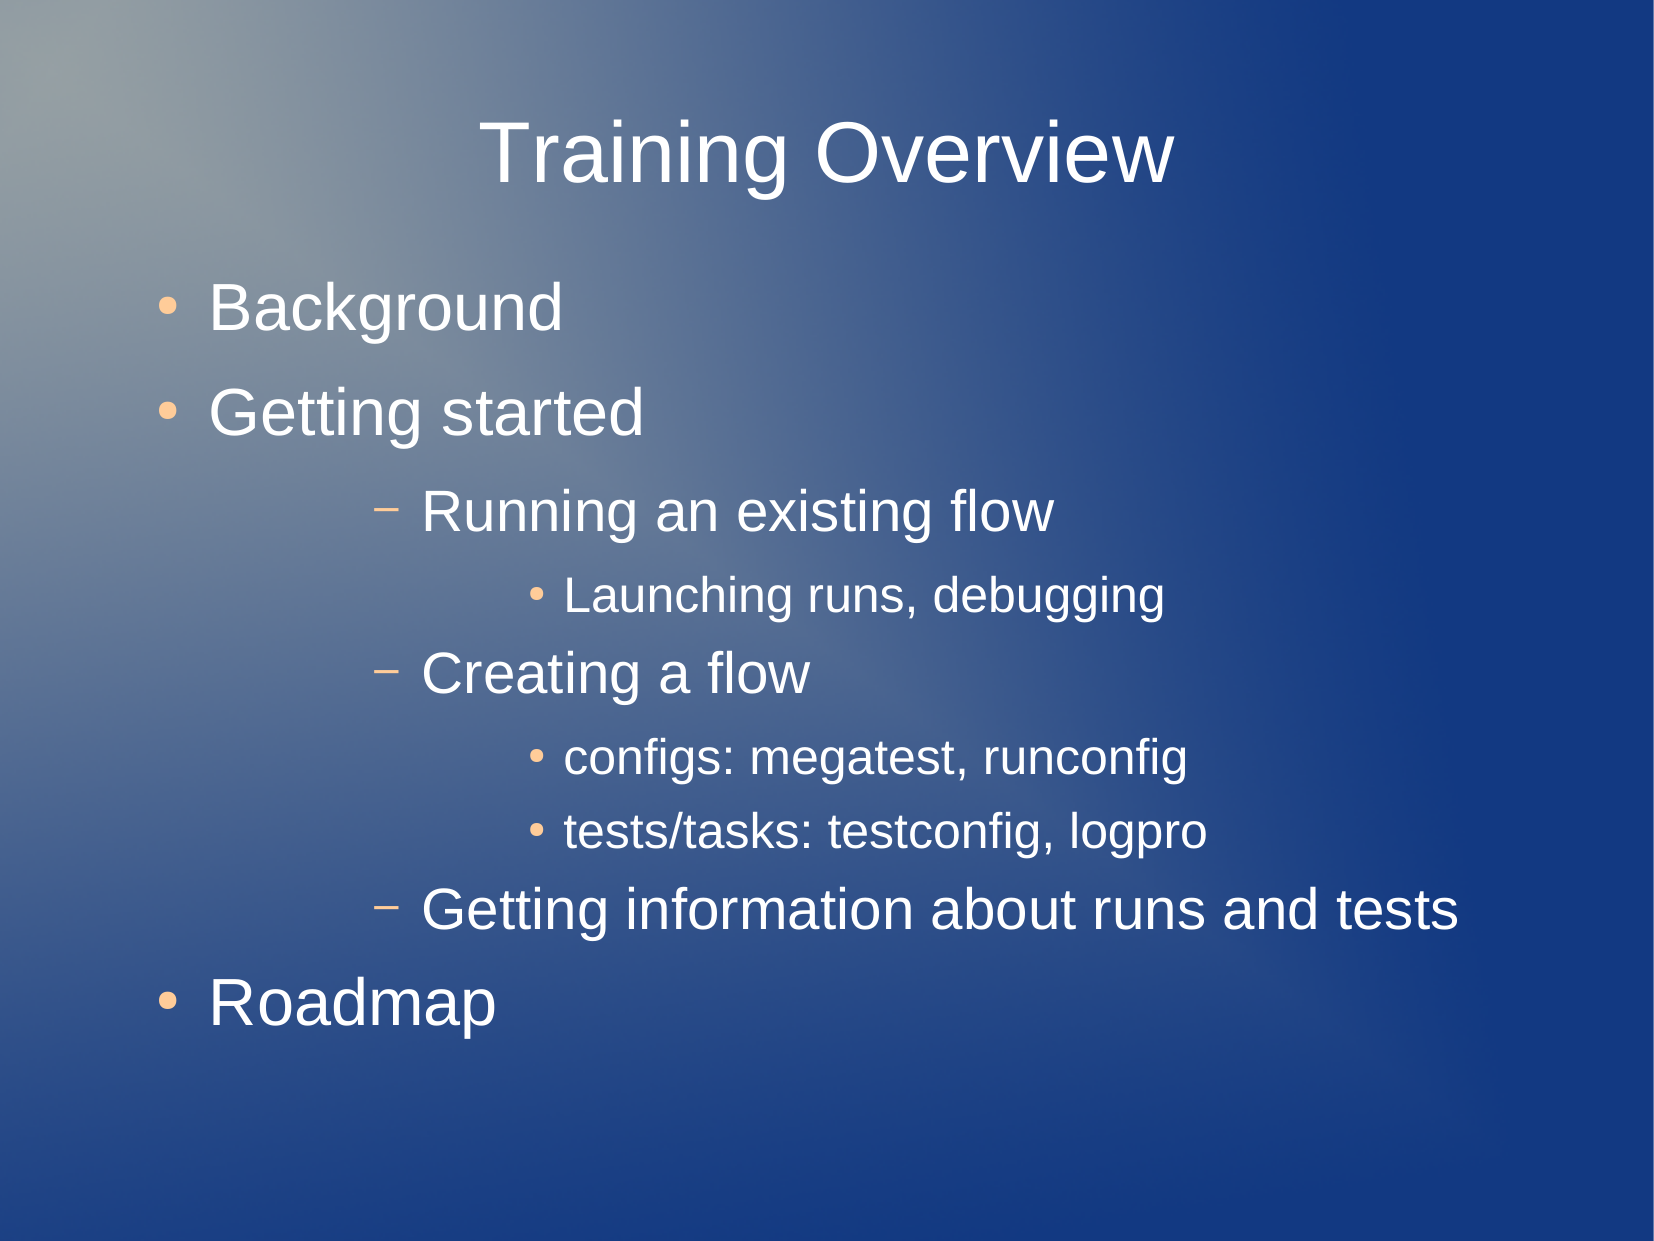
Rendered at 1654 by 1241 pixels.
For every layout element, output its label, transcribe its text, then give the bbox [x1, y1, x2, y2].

picture [0, 0, 1654, 1241]
title Training Overview [82, 49, 1571, 257]
list Background Getting started Running an existing flow Launching runs, debugging Creating a flow configs: megatest, runconfig tests/tasks: testconfig, logpro Getting information about runs and tests Roadmap [138, 270, 1497, 1145]
